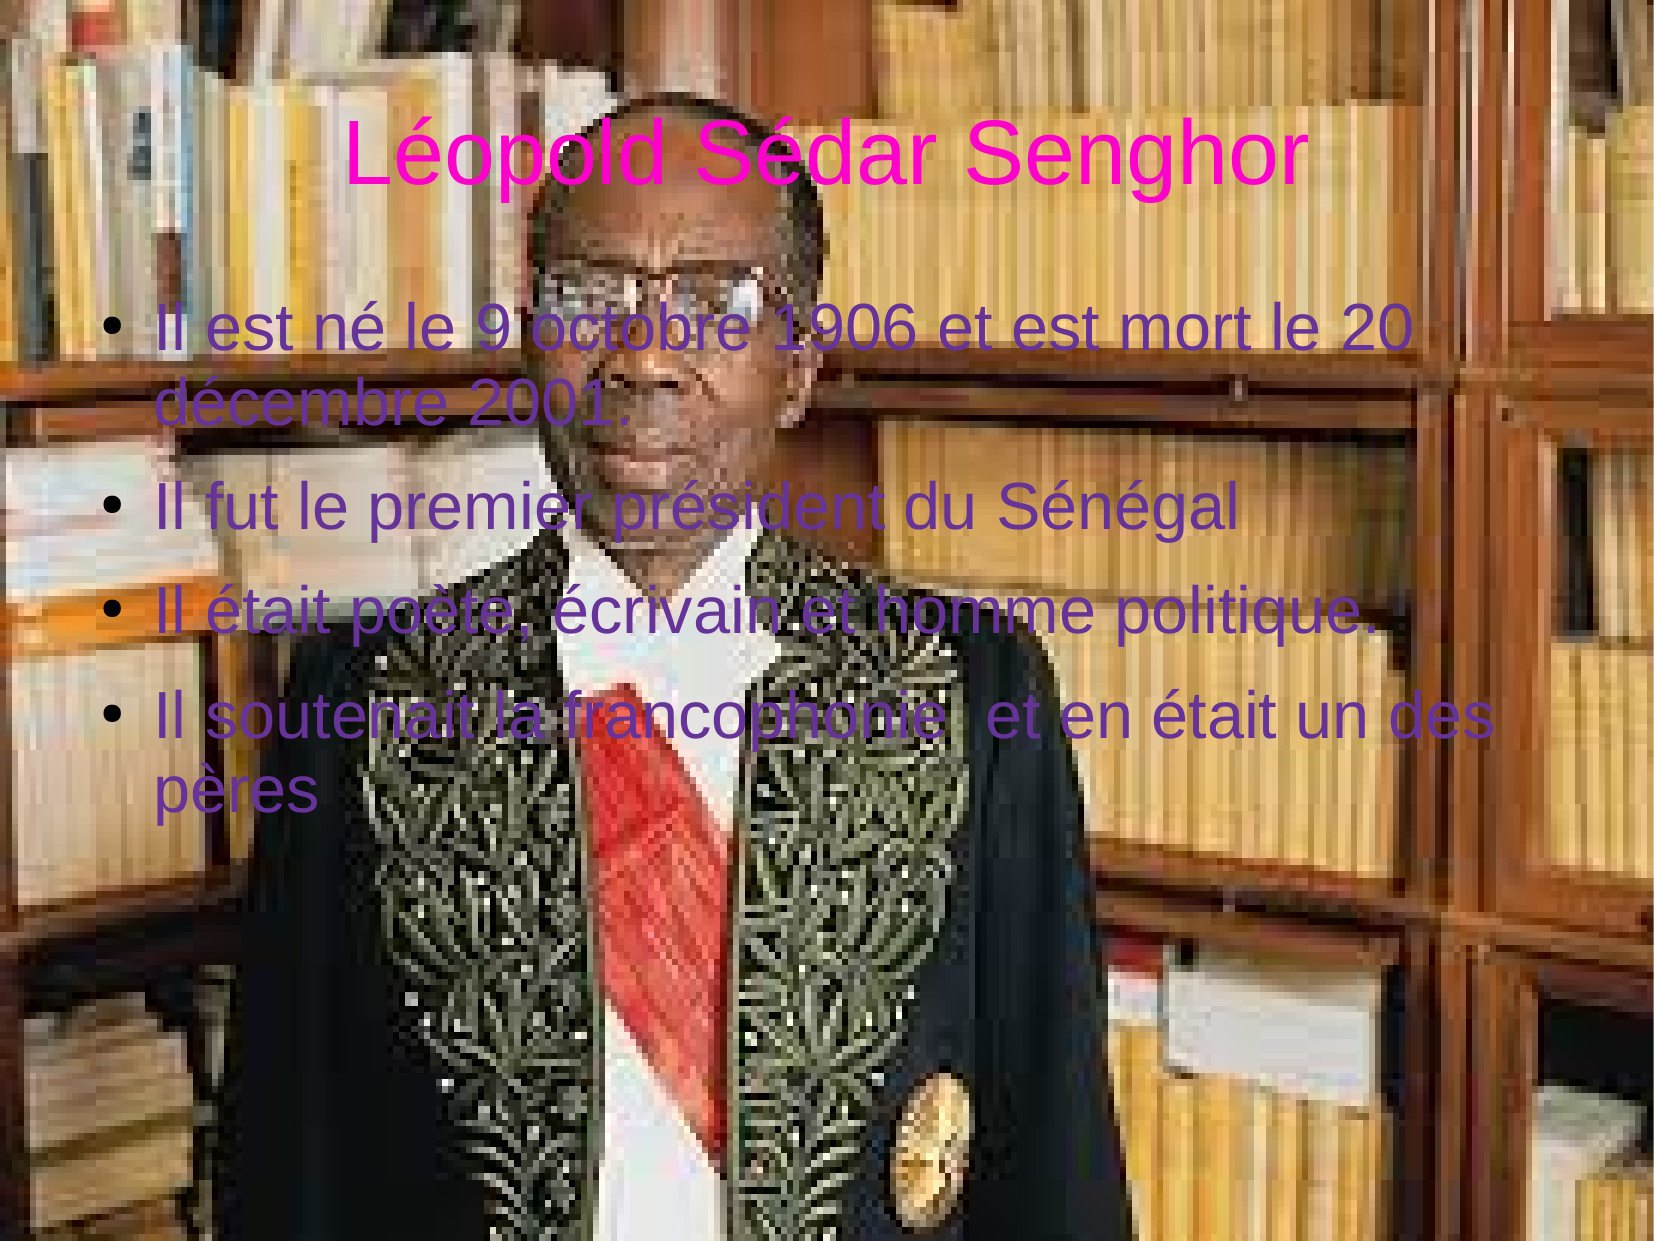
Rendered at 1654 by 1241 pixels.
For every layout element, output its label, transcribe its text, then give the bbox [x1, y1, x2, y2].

title Léopold Sédar Senghor [82, 49, 1571, 257]
picture [0, 0, 1654, 1241]
list Il est né le 9 octobre 1906 et est mort le 20 décembre 2001. Il fut le premier président du Sénégal Il était poète, écrivain et homme politique. Il soutenait la francophonie et en était un des pères [82, 290, 1571, 1109]
